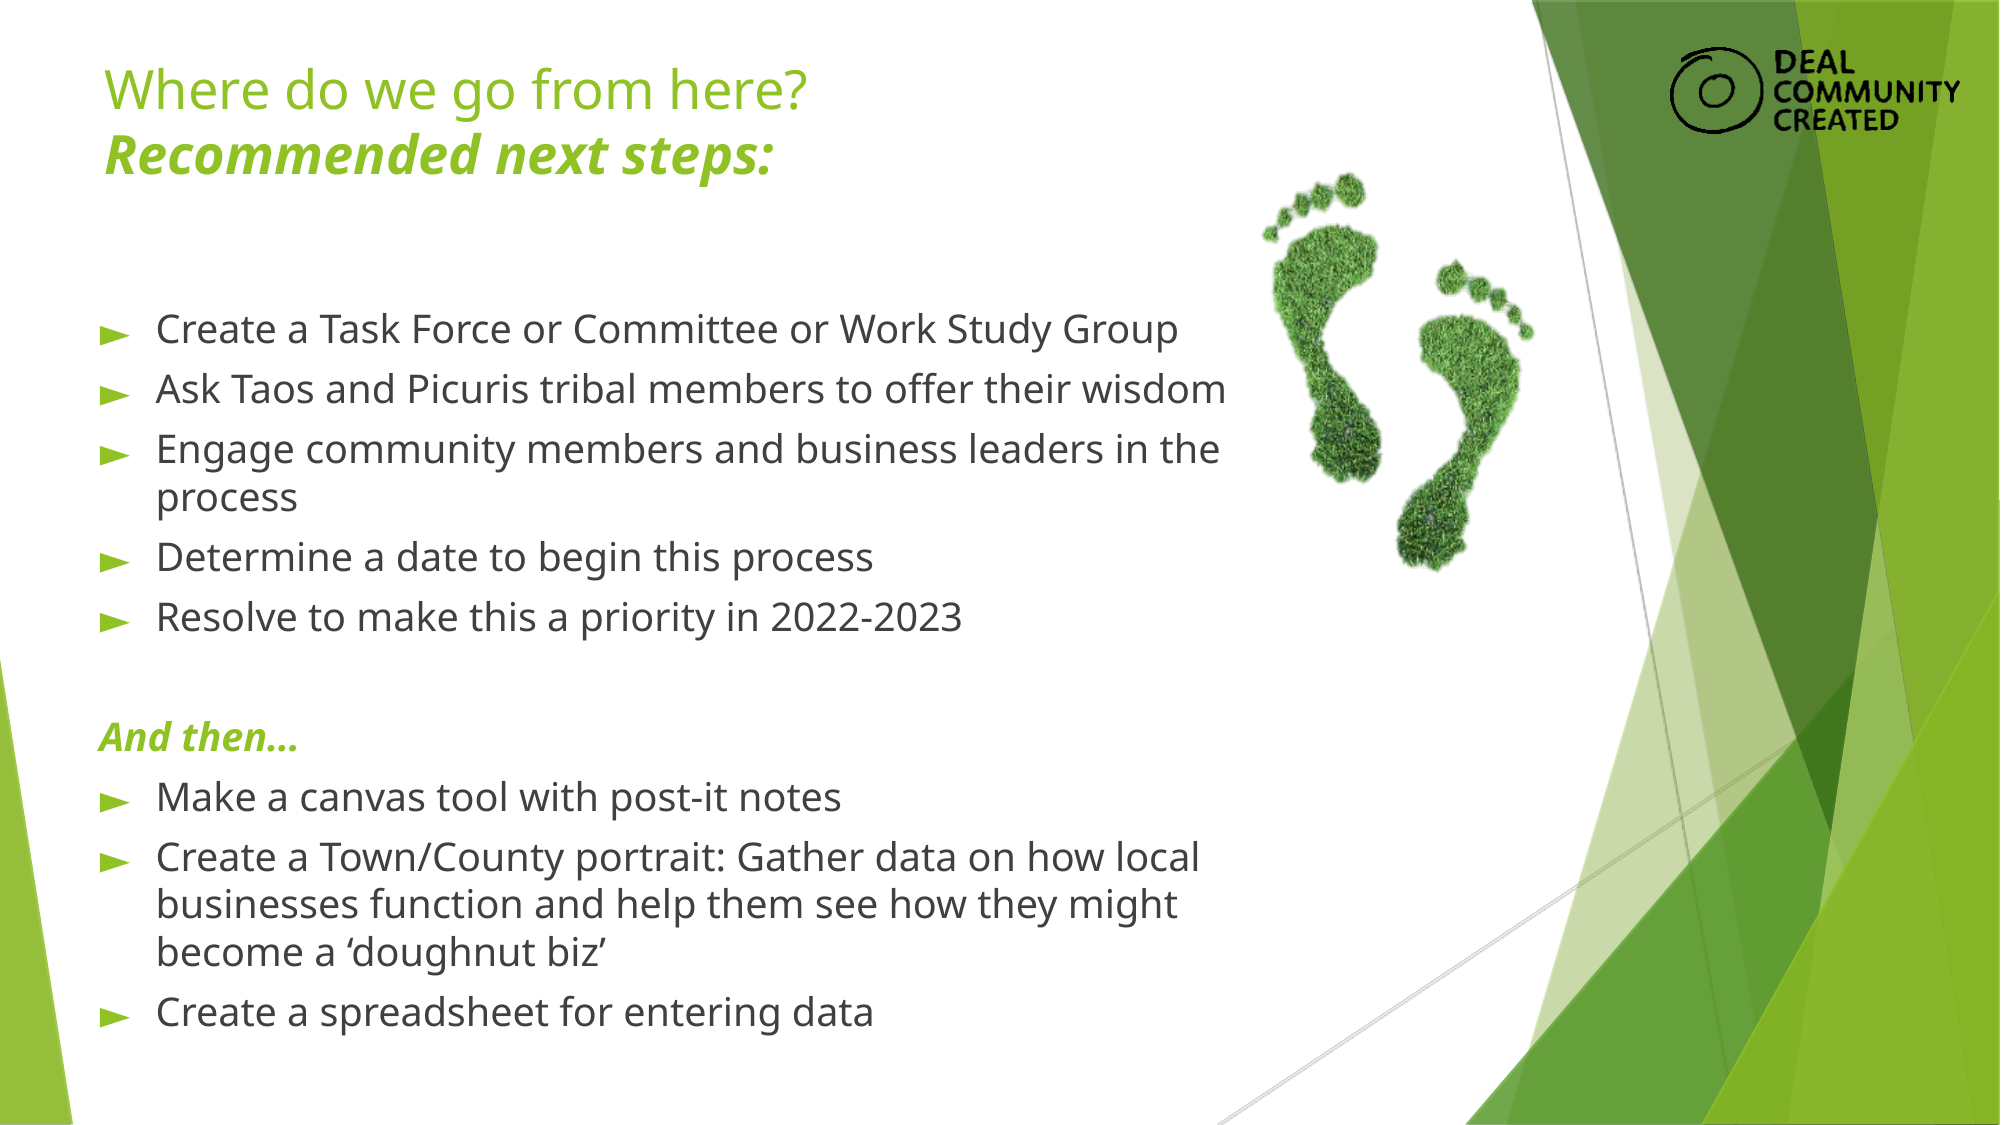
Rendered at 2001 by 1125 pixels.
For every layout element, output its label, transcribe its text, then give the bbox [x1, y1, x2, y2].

text_box Where do we go from here? Recommended next steps: [89, 48, 1622, 198]
text_box Create a Task Force or Committee or Work Study Group Ask Taos and Picuris tribal members to offer their wisdom Engage community members and business leaders in the process Determine a date to begin this process Resolve to make this a priority in 2022-2023 And then… Make a canvas tool with post-it notes Create a Town/County portrait: Gather data on how local businesses function and help them see how they might become a ‘doughnut biz’ Create a spreadsheet for entering data [84, 297, 1263, 1092]
picture [1122, 164, 1676, 585]
picture [1670, 47, 1960, 134]
